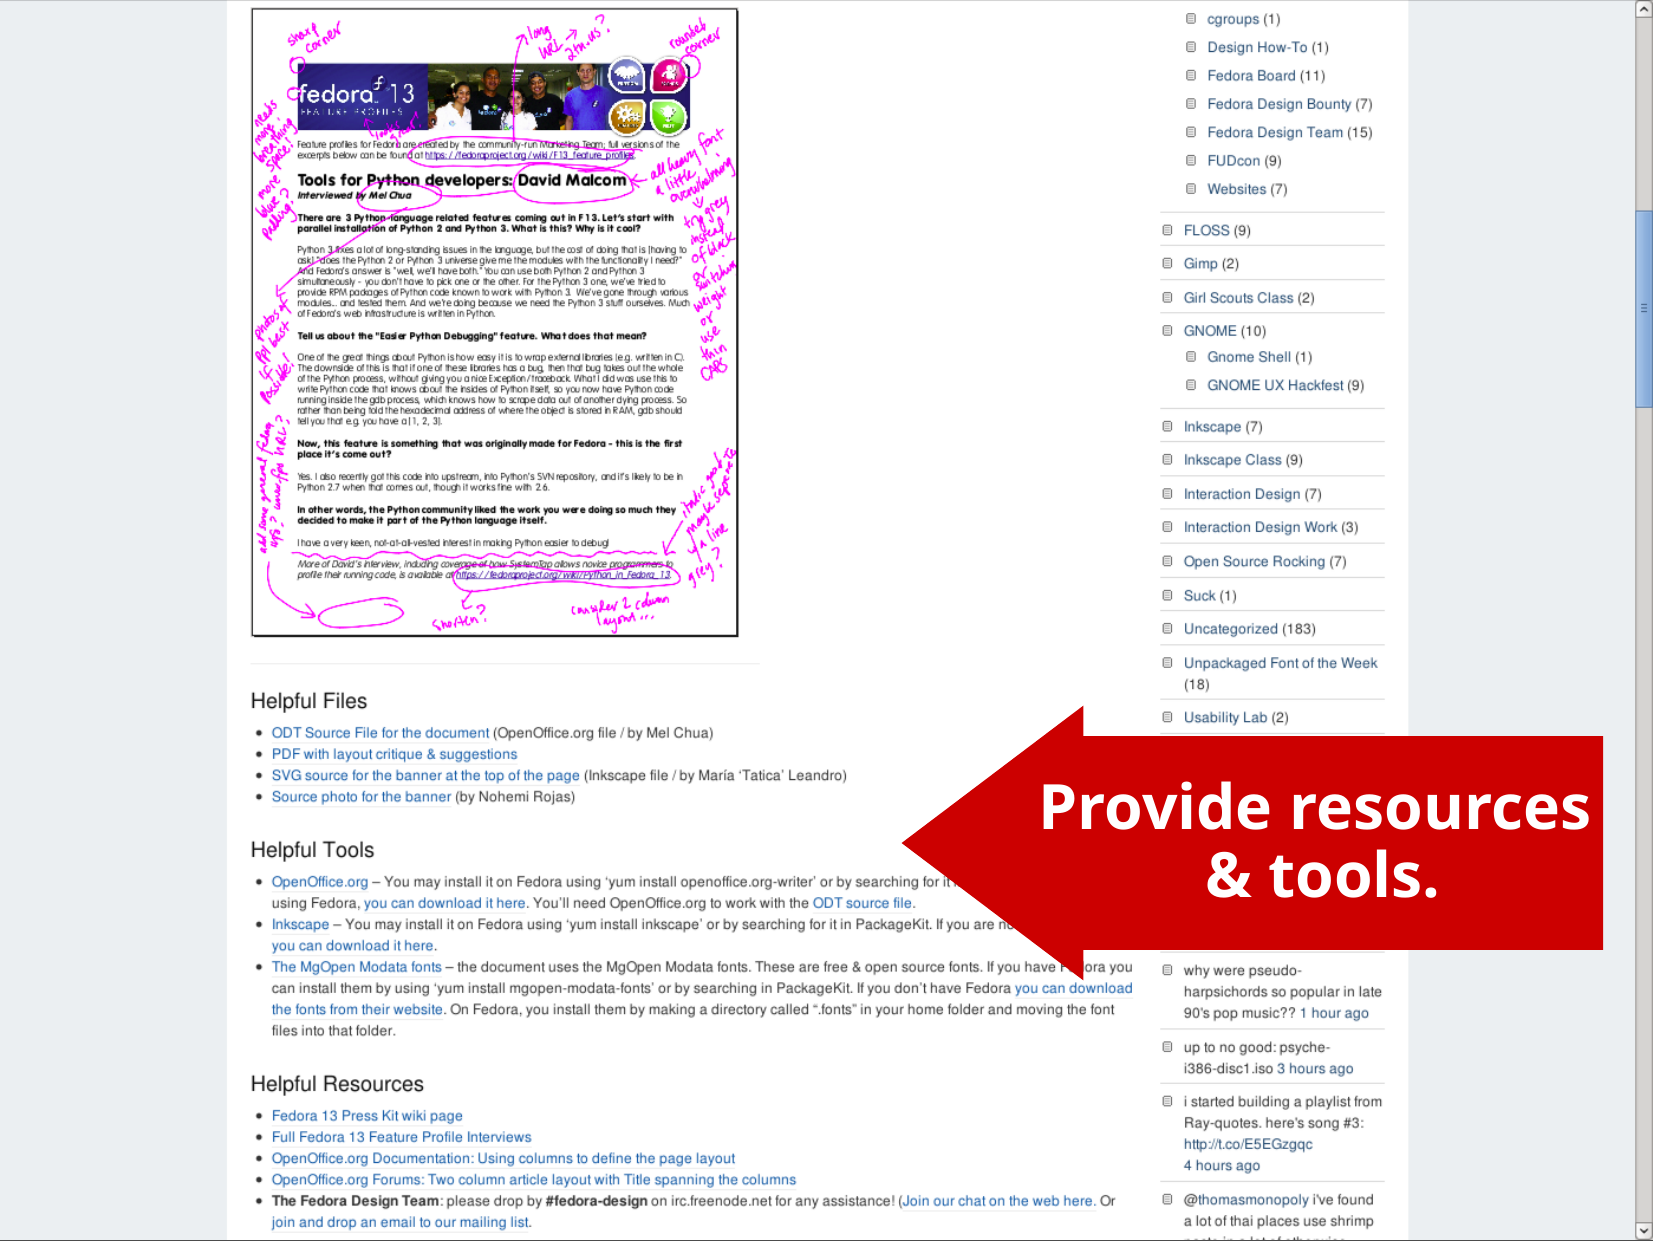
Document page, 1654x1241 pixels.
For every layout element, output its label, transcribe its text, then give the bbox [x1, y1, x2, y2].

picture [0, 0, 1653, 1240]
text_box Provide resources & tools. [901, 705, 1604, 981]
